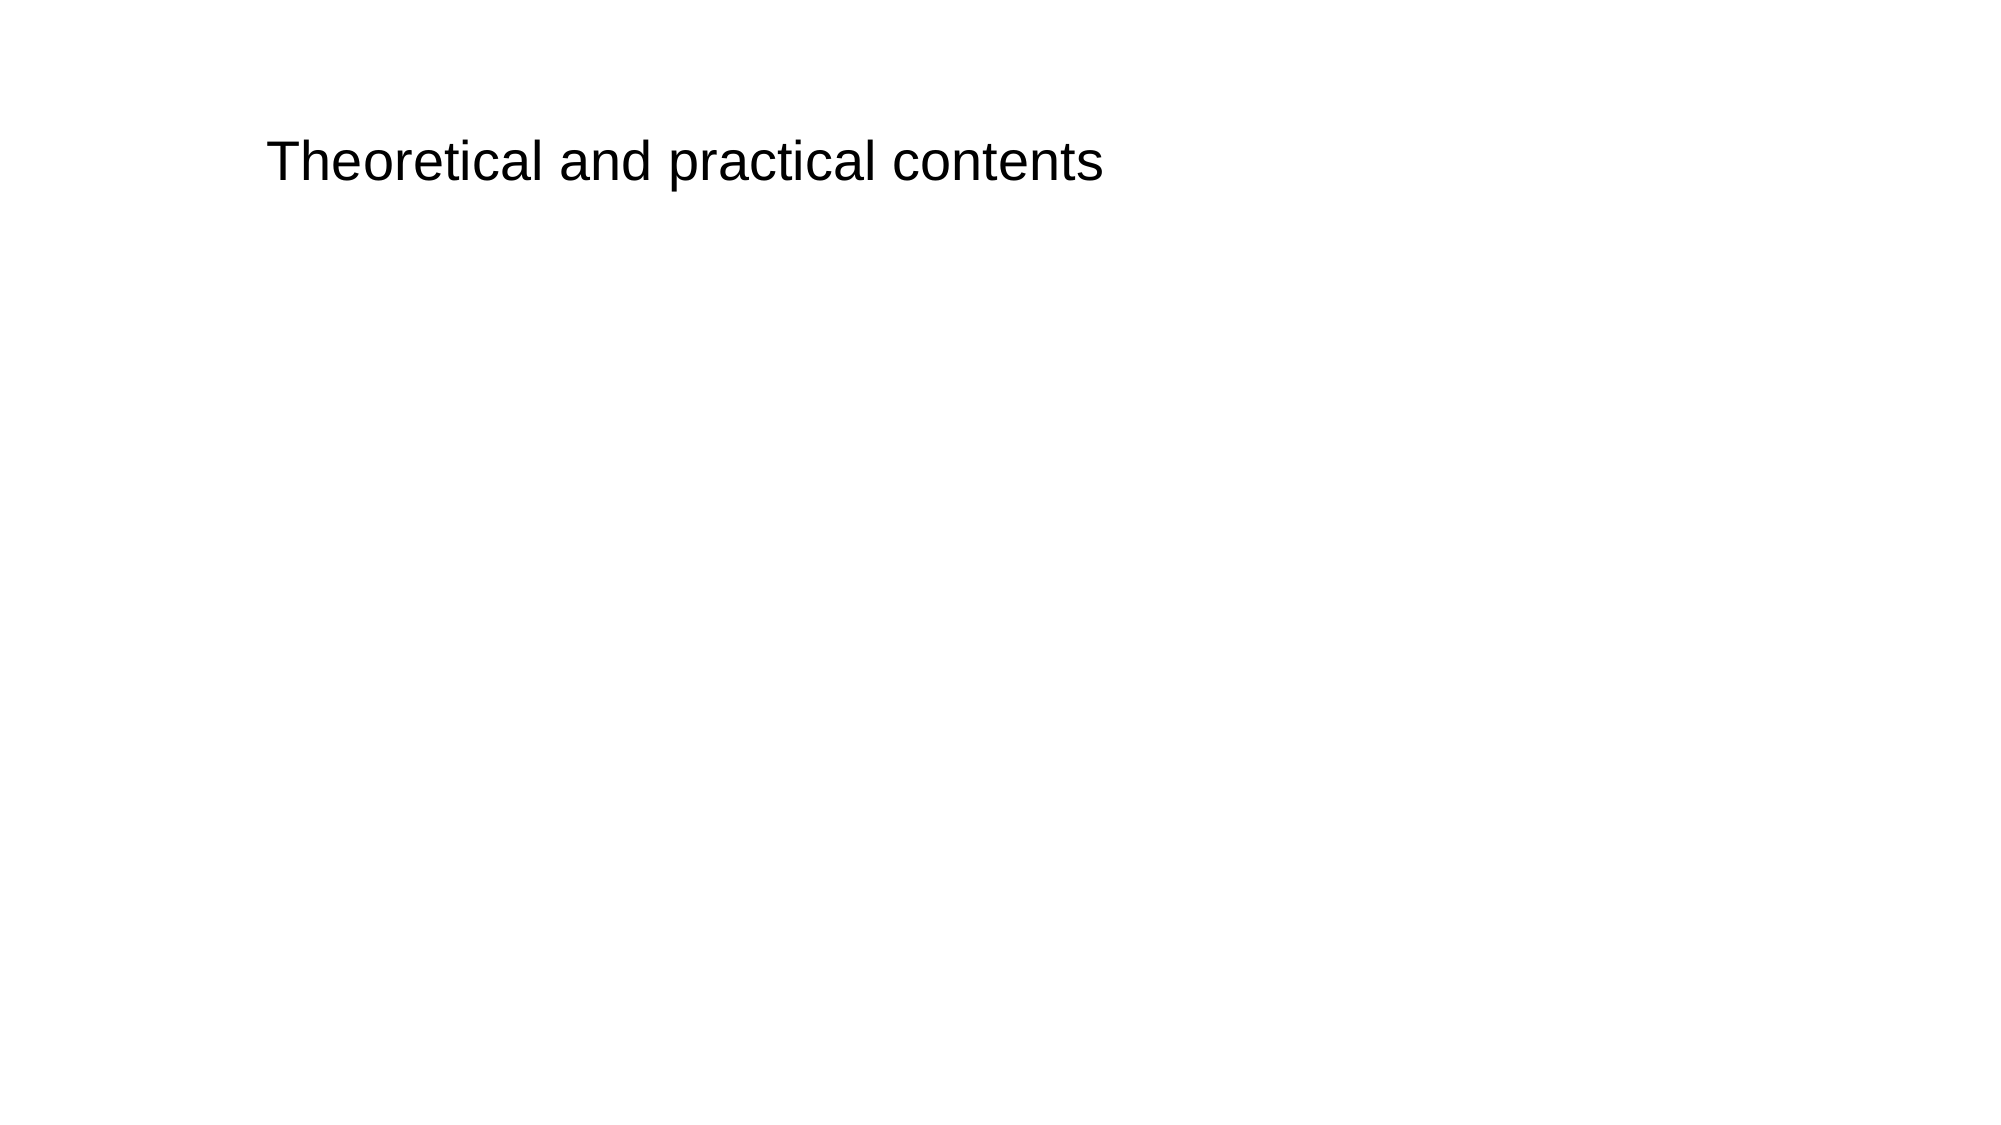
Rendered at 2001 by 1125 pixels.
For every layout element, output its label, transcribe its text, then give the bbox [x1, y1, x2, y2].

title Theoretical and practical contents [233, 91, 1140, 193]
